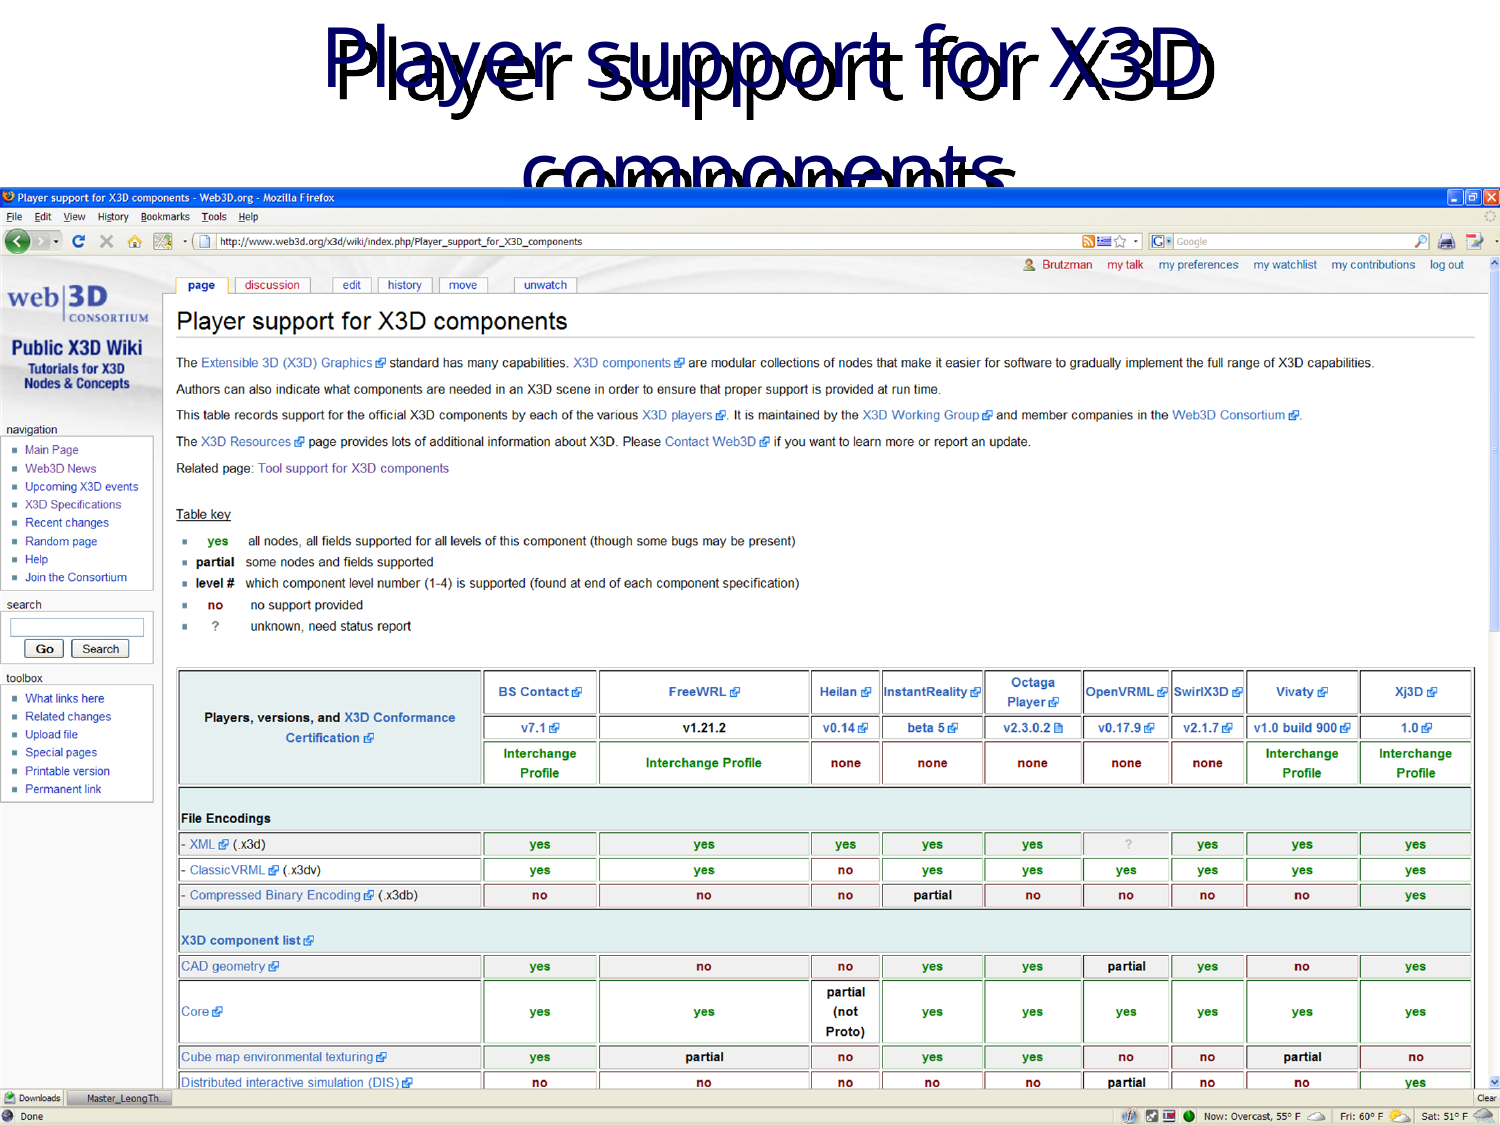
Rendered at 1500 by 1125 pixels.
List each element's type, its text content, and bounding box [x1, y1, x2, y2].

title Player support for X3D components [88, 37, 1439, 187]
picture [0, 187, 1500, 1125]
